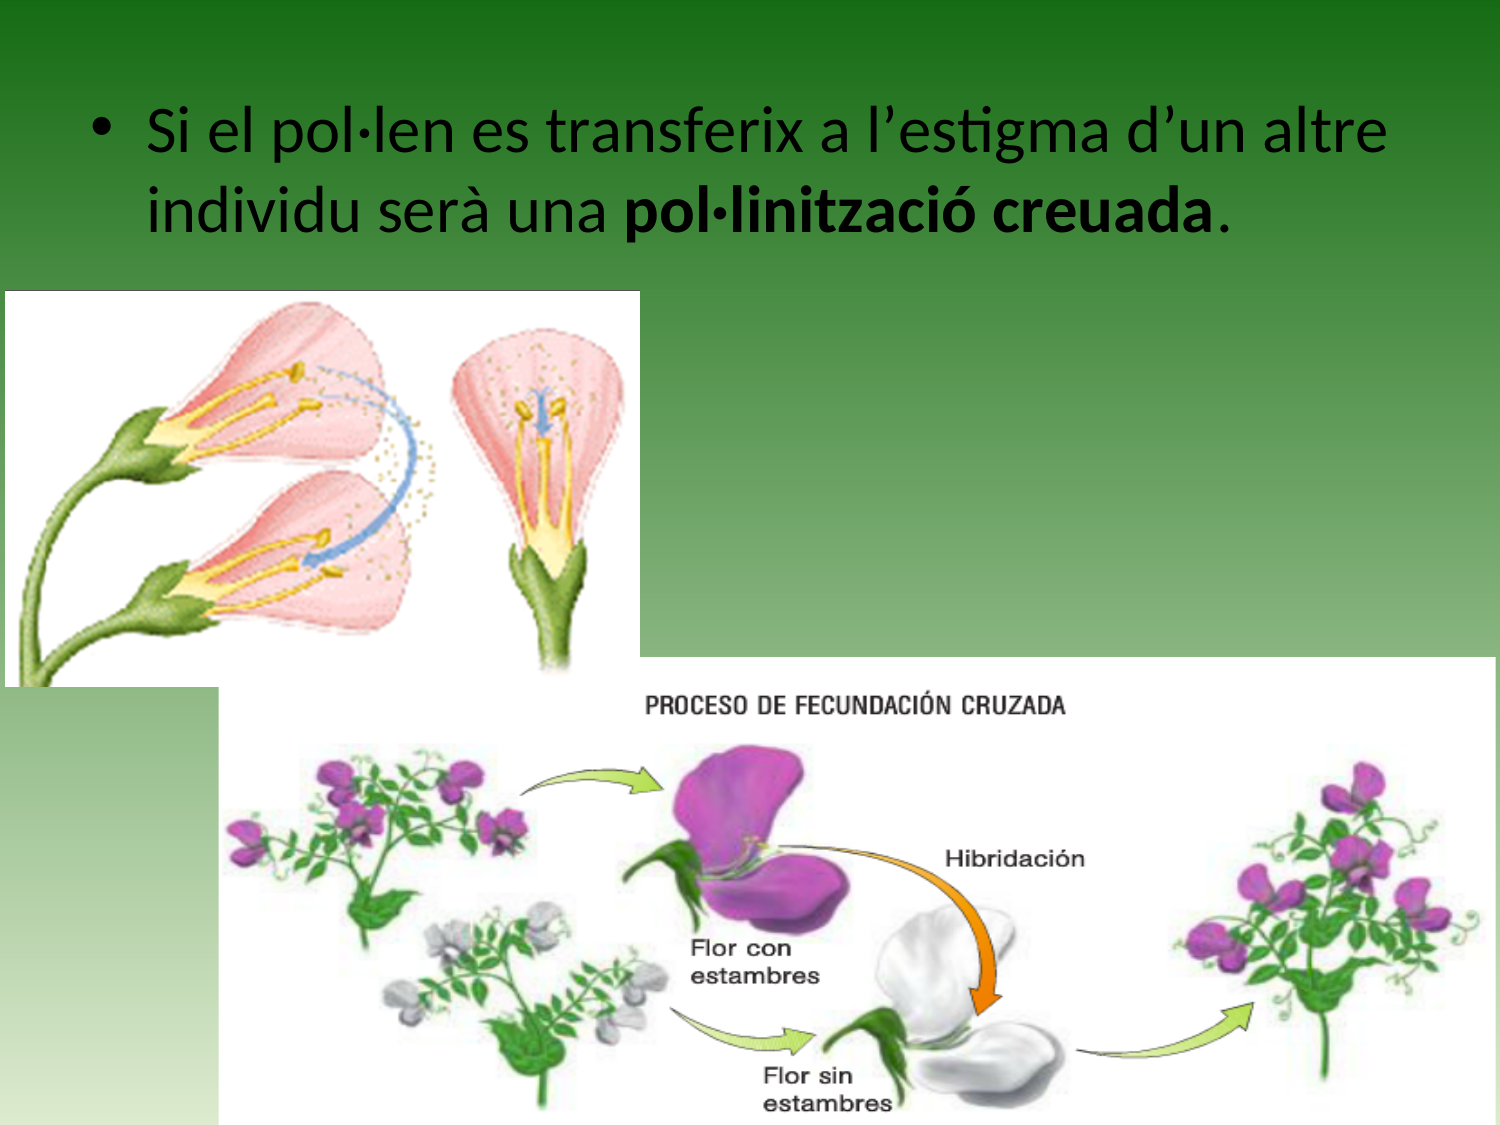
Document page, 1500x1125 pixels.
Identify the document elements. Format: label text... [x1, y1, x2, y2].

picture [5, 290, 1496, 1125]
list Si el pol·len es transferix a l’estigma d’un altre individu serà una pol·linització creuada. [75, 78, 1426, 291]
